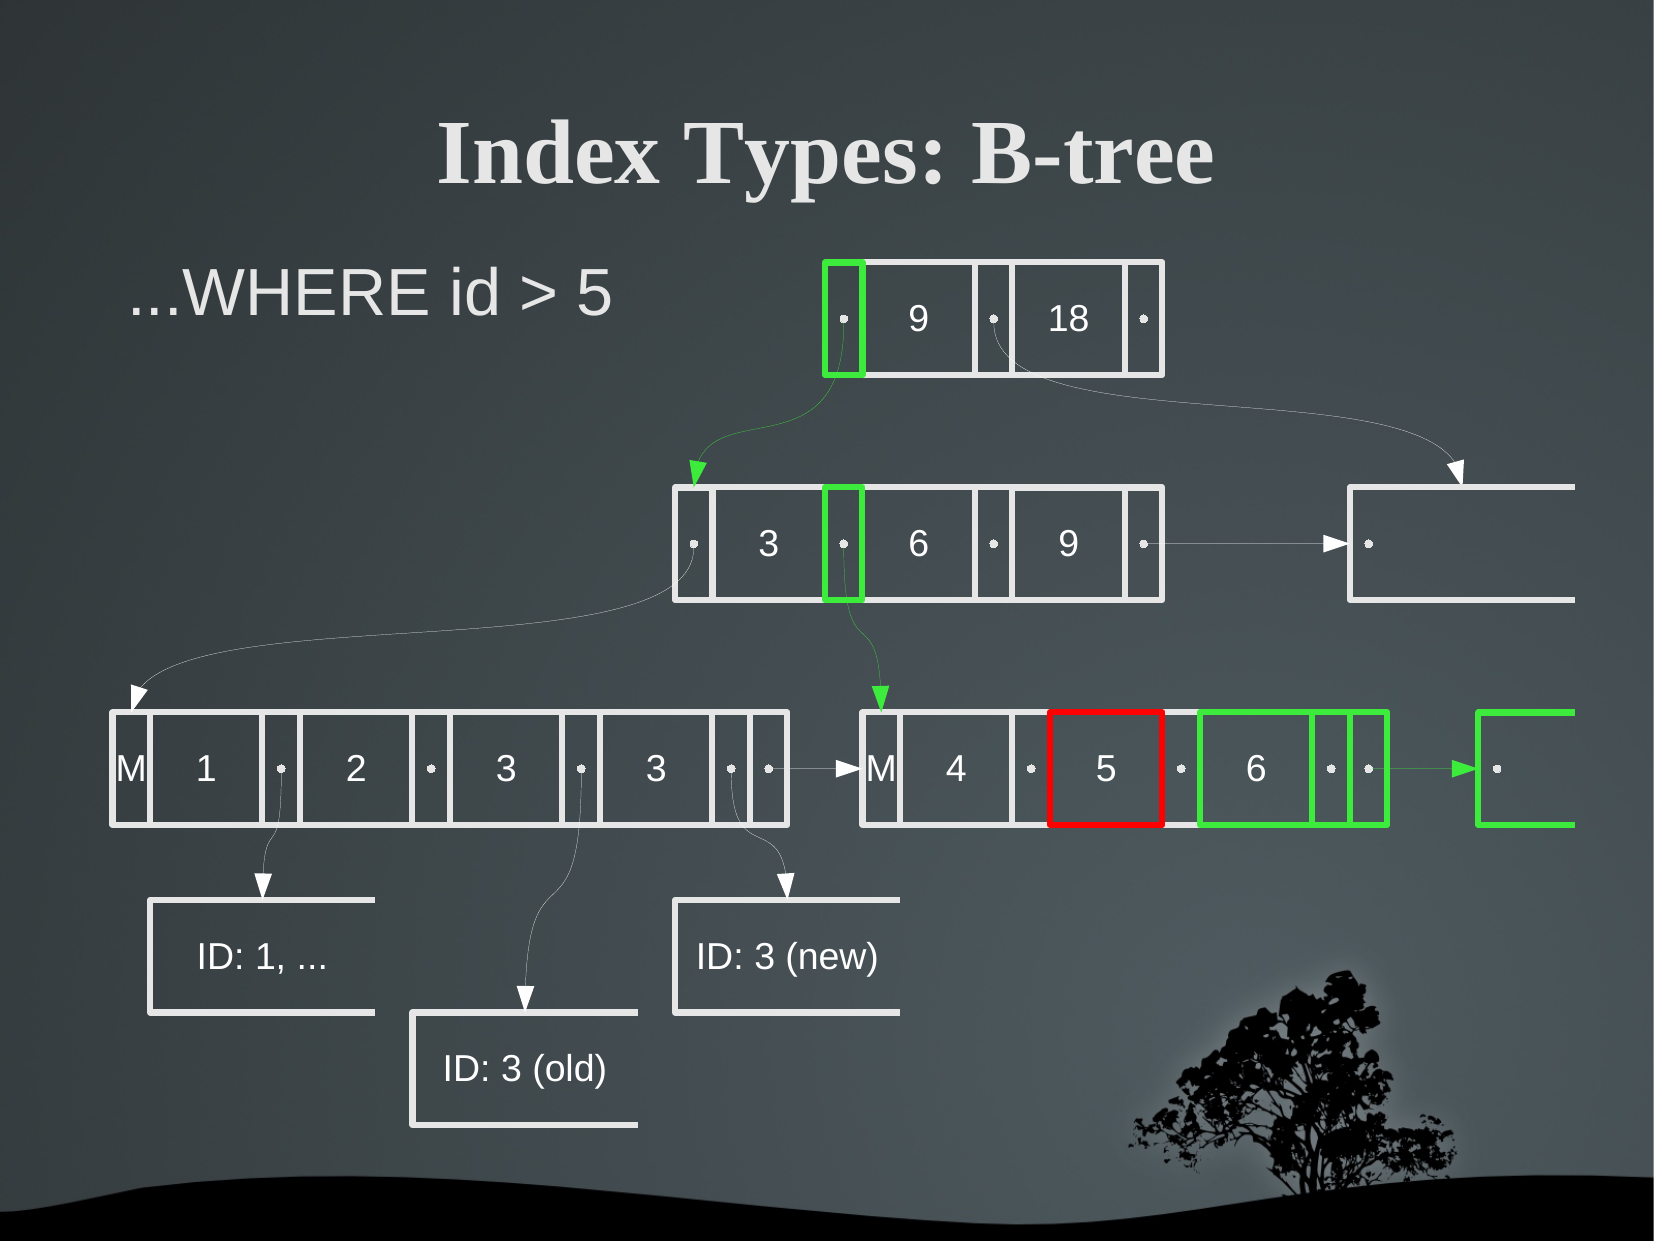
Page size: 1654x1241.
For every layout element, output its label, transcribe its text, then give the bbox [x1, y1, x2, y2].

text_box 6 [1203, 715, 1309, 822]
text_box 18 [1015, 265, 1122, 372]
text_box [690, 540, 698, 548]
text_box [1139, 314, 1148, 323]
text_box [1027, 764, 1036, 773]
text_box [839, 539, 848, 548]
text_box 6 [865, 490, 972, 597]
text_box 9 [866, 265, 972, 372]
title Index Types: B-tree [82, 49, 1571, 257]
picture [0, 0, 1654, 1241]
text_box 2 [303, 715, 409, 822]
text_box 3 [453, 715, 559, 822]
text_box [989, 314, 998, 323]
text_box [989, 539, 998, 548]
text_box 4 [903, 715, 1009, 822]
text_box ...WHERE id > 5 [112, 247, 638, 338]
text_box [840, 315, 848, 323]
text_box [277, 764, 286, 773]
text_box 9 [1015, 491, 1122, 597]
text_box [427, 764, 436, 773]
text_box [1364, 539, 1373, 548]
text_box [727, 764, 736, 773]
text_box 1 [153, 715, 259, 822]
text_box [1493, 765, 1501, 773]
text_box 3 [716, 490, 822, 597]
text_box [1327, 764, 1336, 773]
text_box M [112, 712, 151, 825]
text_box [1139, 540, 1148, 548]
text_box [1364, 764, 1373, 773]
text_box [577, 764, 586, 773]
text_box M [862, 712, 901, 826]
text_box 18 [1015, 364, 1028, 372]
text_box 5 [1053, 715, 1159, 822]
text_box [764, 764, 773, 773]
text_box [1177, 764, 1186, 773]
text_box 3 [603, 715, 709, 822]
